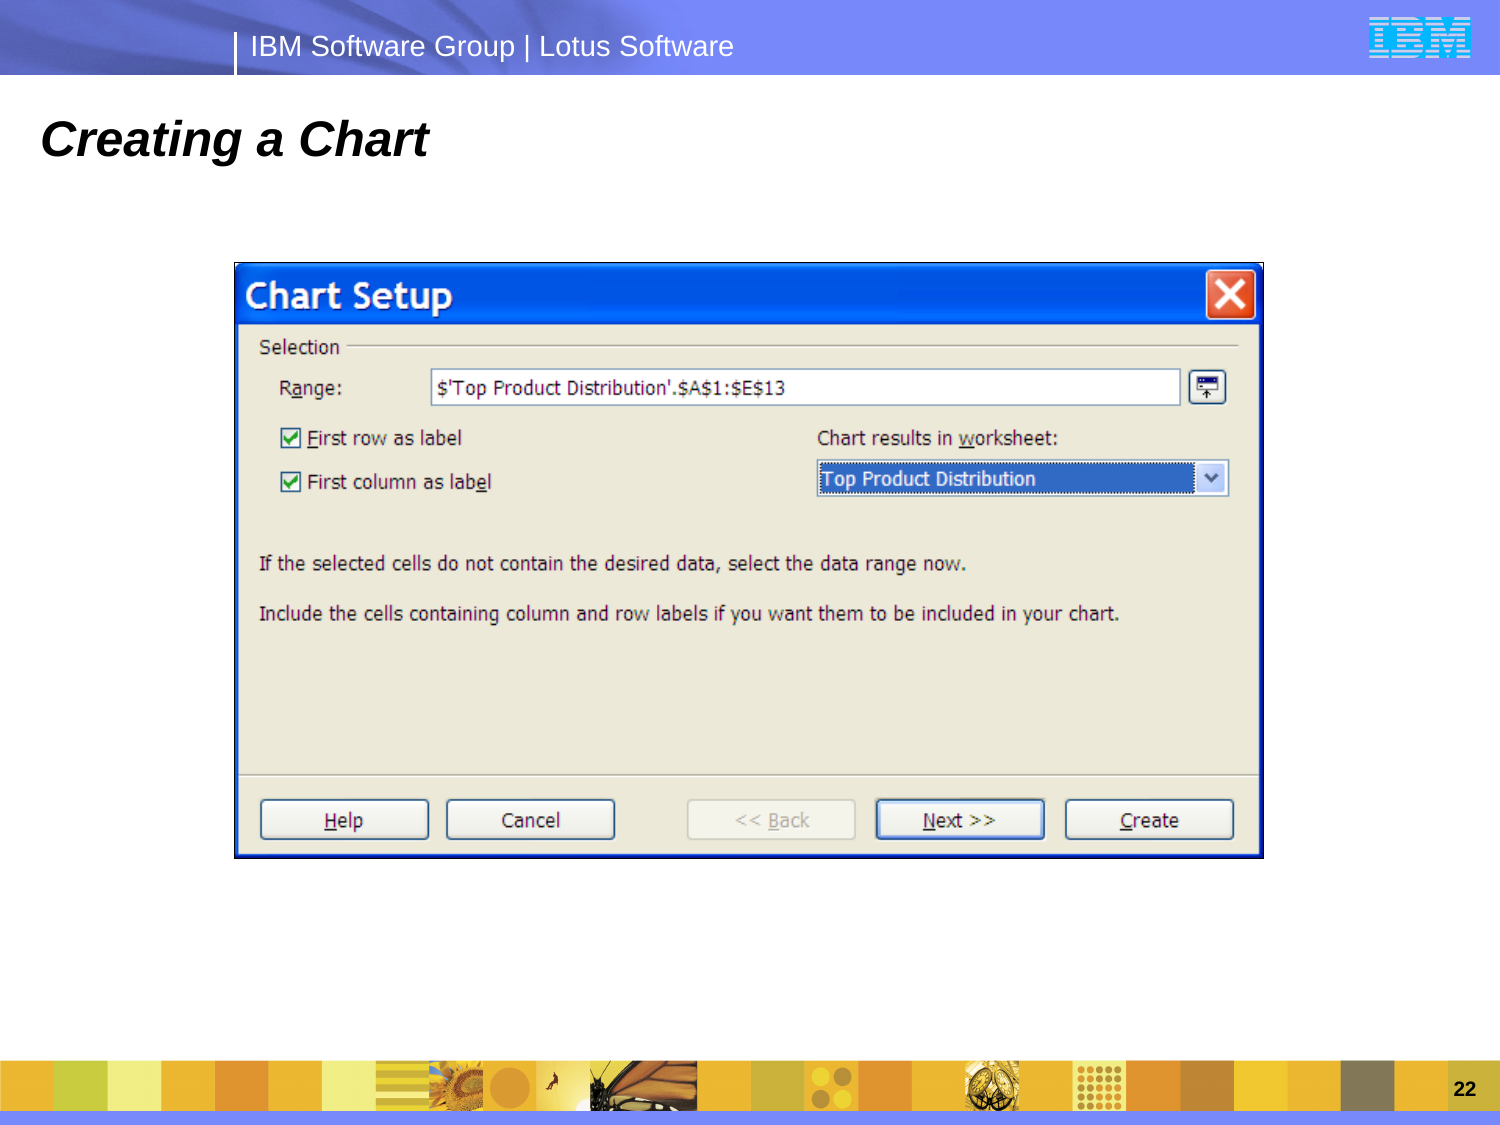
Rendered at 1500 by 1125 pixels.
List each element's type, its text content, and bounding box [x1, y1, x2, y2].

title Creating a Chart [25, 106, 1378, 189]
picture [234, 262, 1264, 859]
picture [0, 1060, 1500, 1111]
picture [0, 0, 1500, 75]
